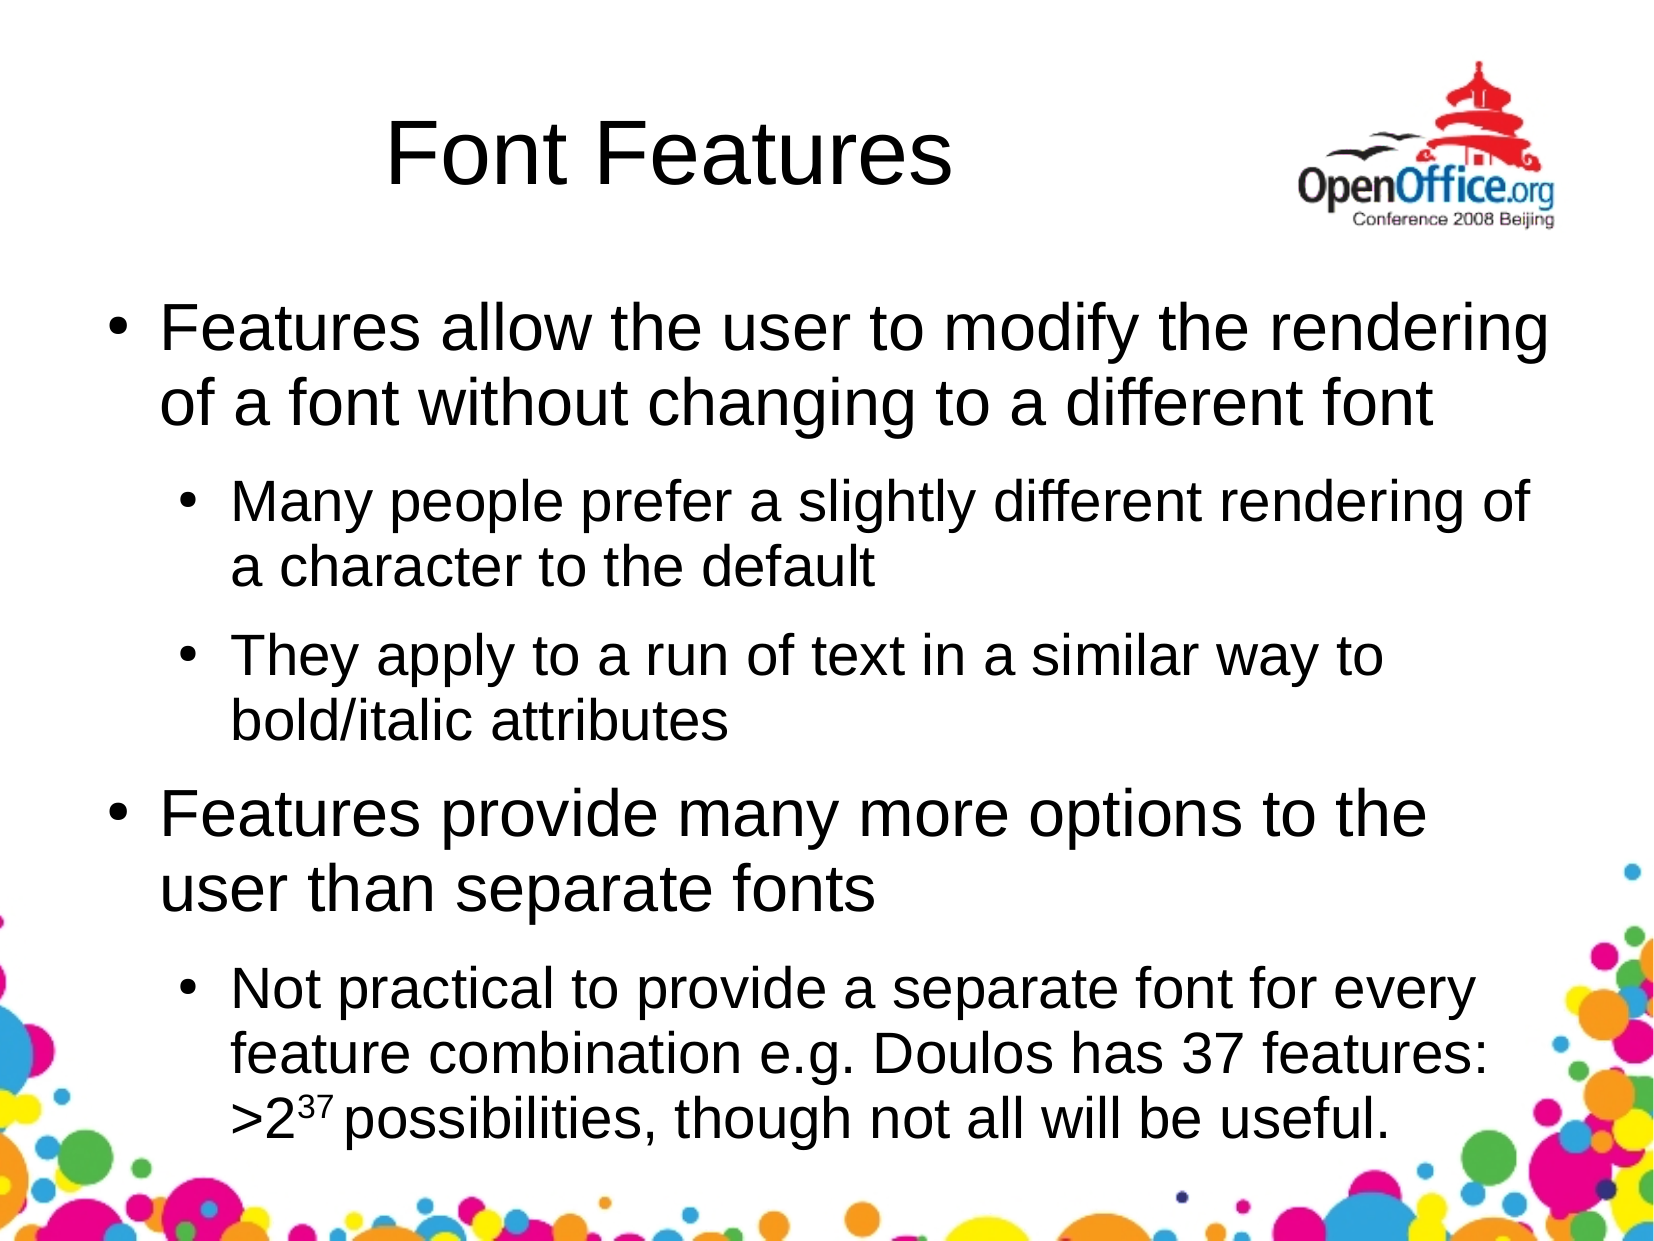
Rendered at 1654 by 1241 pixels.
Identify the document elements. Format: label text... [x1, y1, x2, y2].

picture [1285, 51, 1569, 250]
picture [0, 810, 1654, 1241]
title Font Features [82, 56, 1258, 250]
list Features allow the user to modify the rendering of a font without changing to a different font Many people prefer a slightly different rendering of a character to the default They apply to a run of text in a similar way to bold/italic attributes Features provide many more options to the user than separate fonts Not practical to provide a separate font for every feature combination e.g. Doulos has 37 features: >237 possibilities, though not all will be useful. [88, 290, 1577, 1153]
